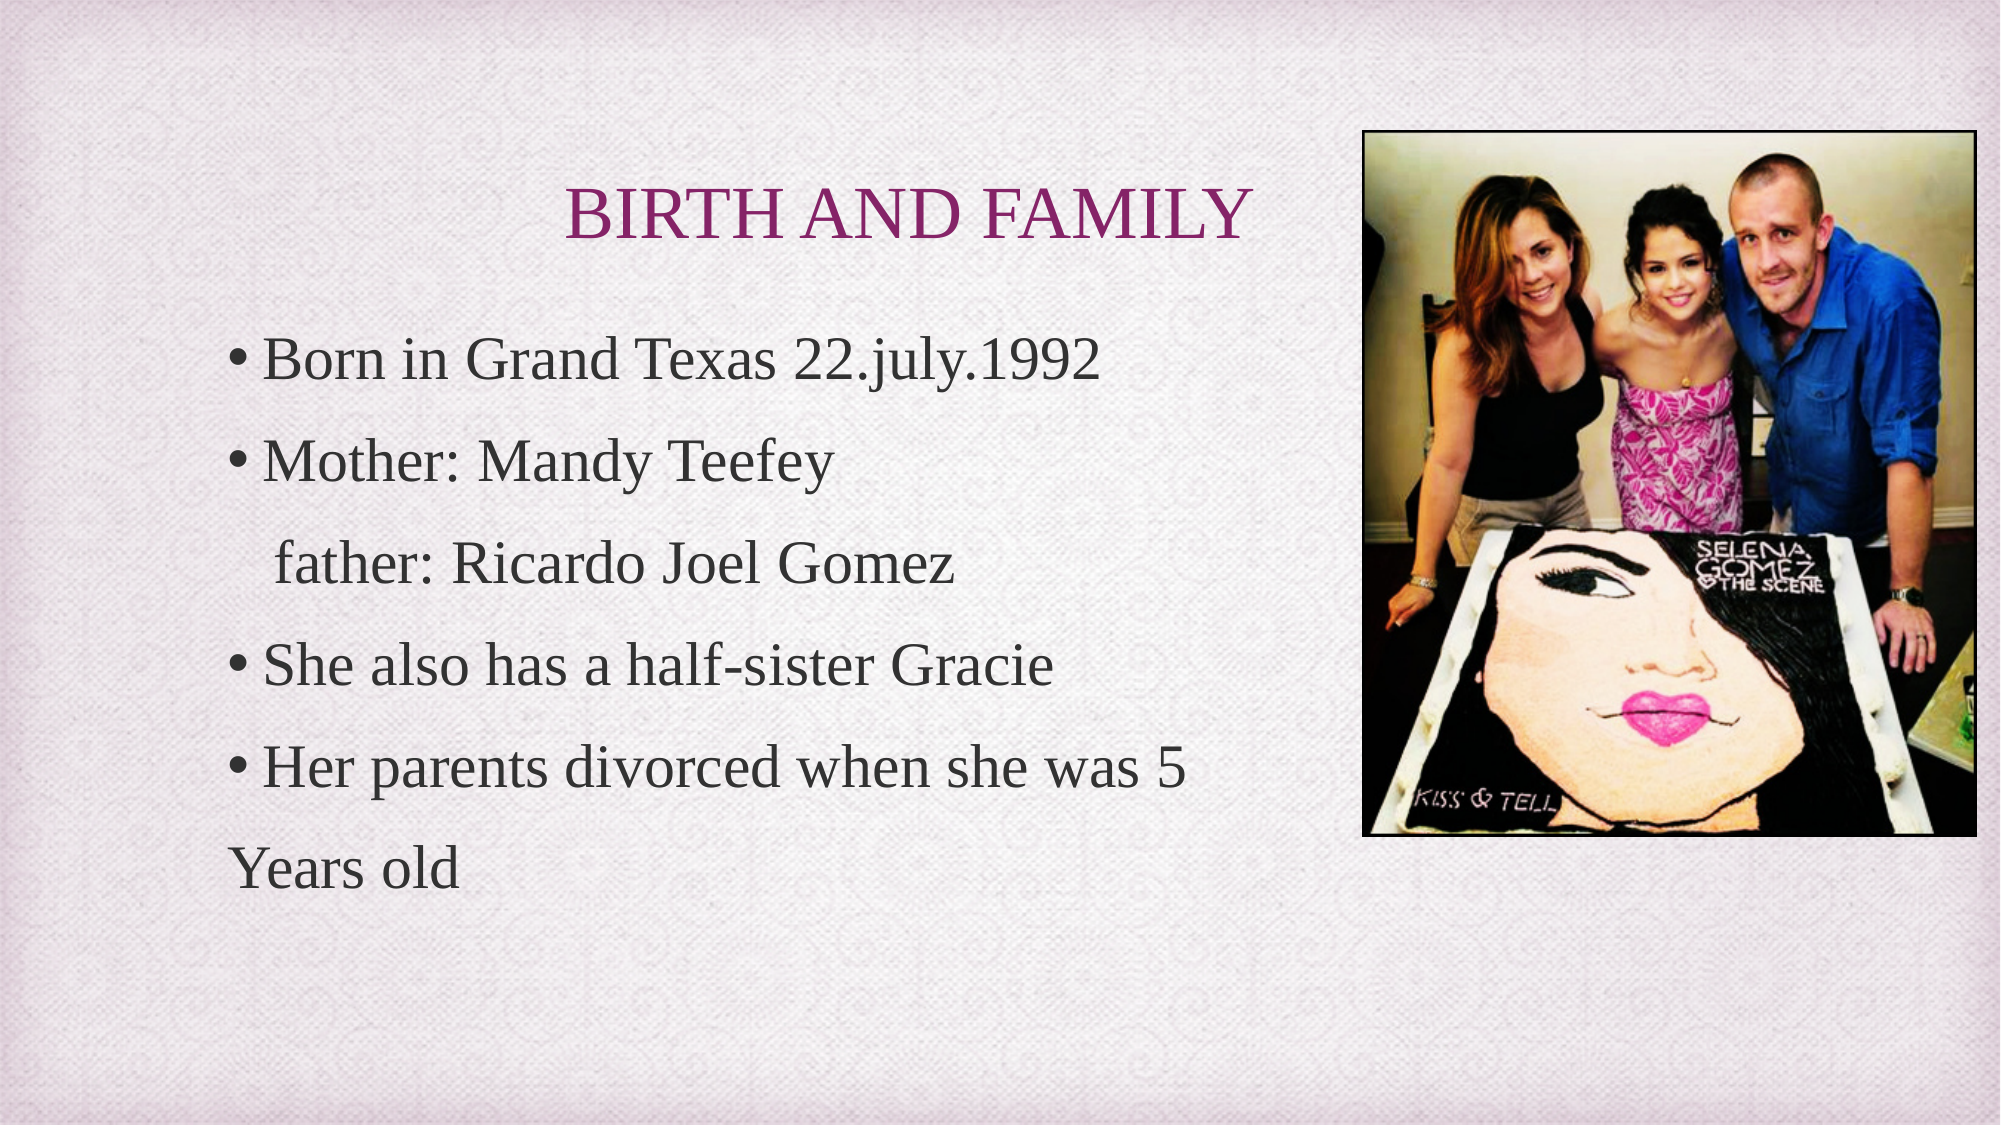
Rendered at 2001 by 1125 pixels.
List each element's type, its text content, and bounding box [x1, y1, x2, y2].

title BIRTH AND FAMILY [212, 59, 1788, 263]
picture [0, 0, 2001, 1125]
list Born in Grand Texas 22.july.1992 Mother: Mandy Teefey father: Ricardo Joel Gomez She also has a half-sister Gracie Her parents divorced when she was 5 Years old [212, 318, 1788, 1013]
